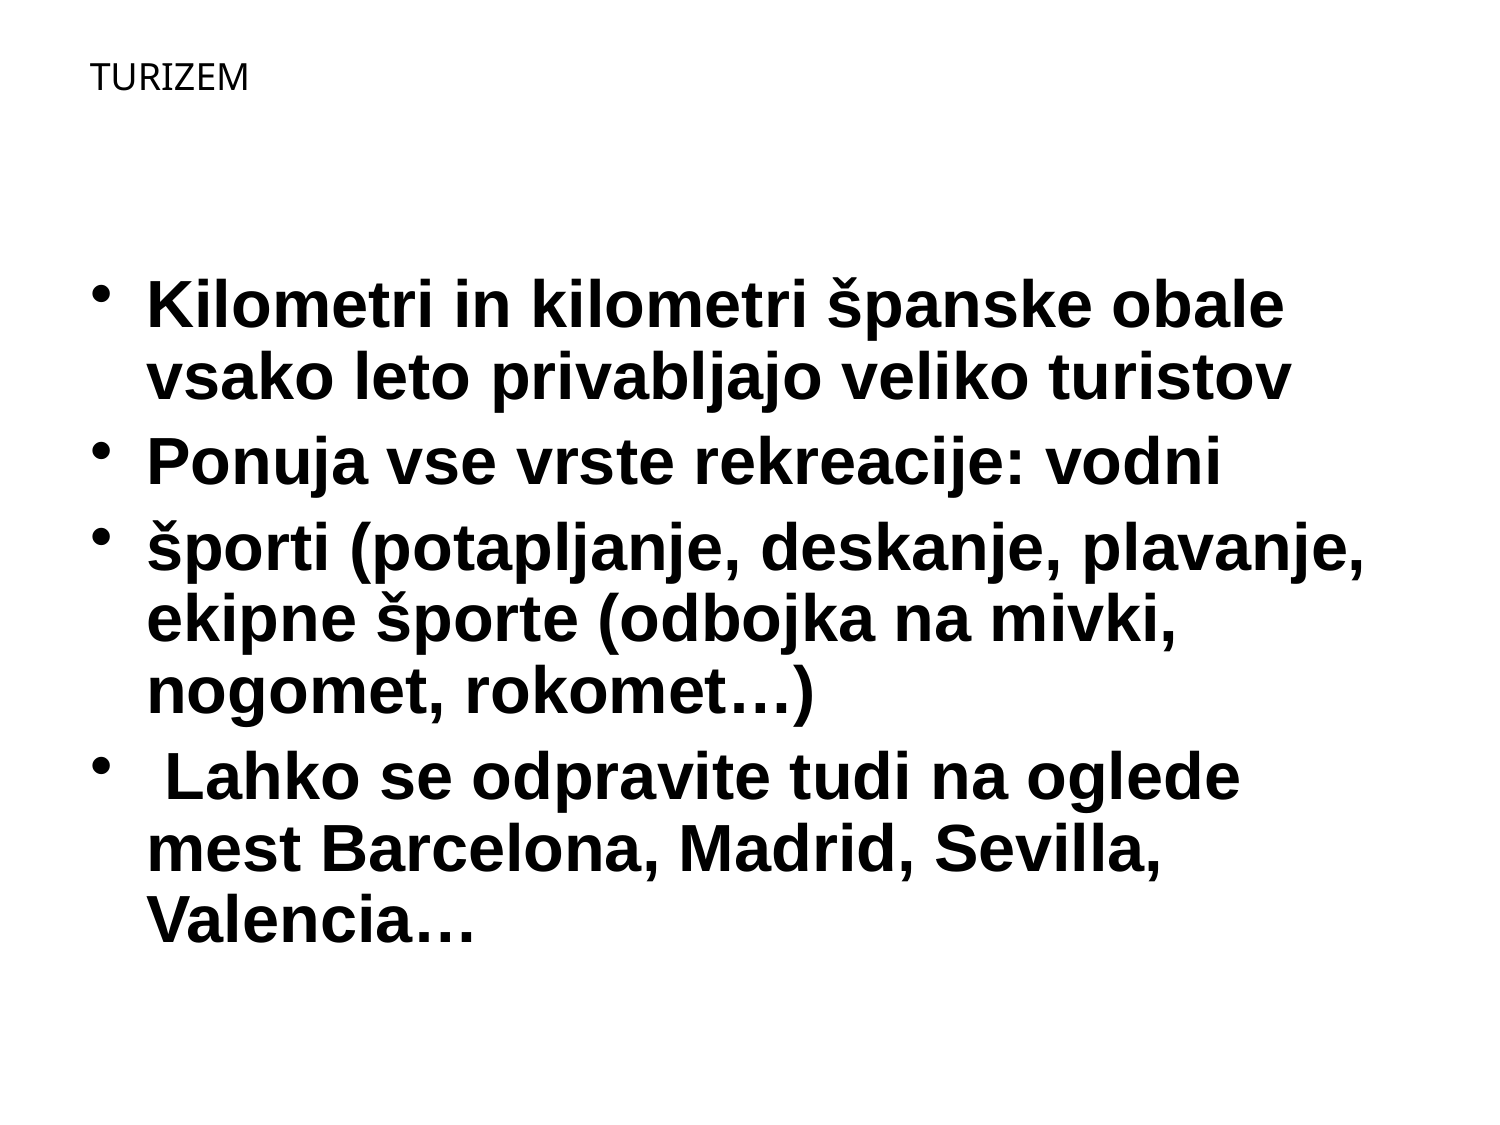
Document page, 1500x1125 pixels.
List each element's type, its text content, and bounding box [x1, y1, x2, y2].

text_box TURIZEM [74, 45, 1425, 233]
list Kilometri in kilometri španske obale vsako leto privabljajo veliko turistov Ponuja vse vrste rekreacije: vodni športi (potapljanje, deskanje, plavanje, ekipne športe (odbojka na mivki, nogomet, rokomet…) Lahko se odpravite tudi na oglede mest Barcelona, Madrid, Sevilla, Valencia… [75, 262, 1425, 1005]
